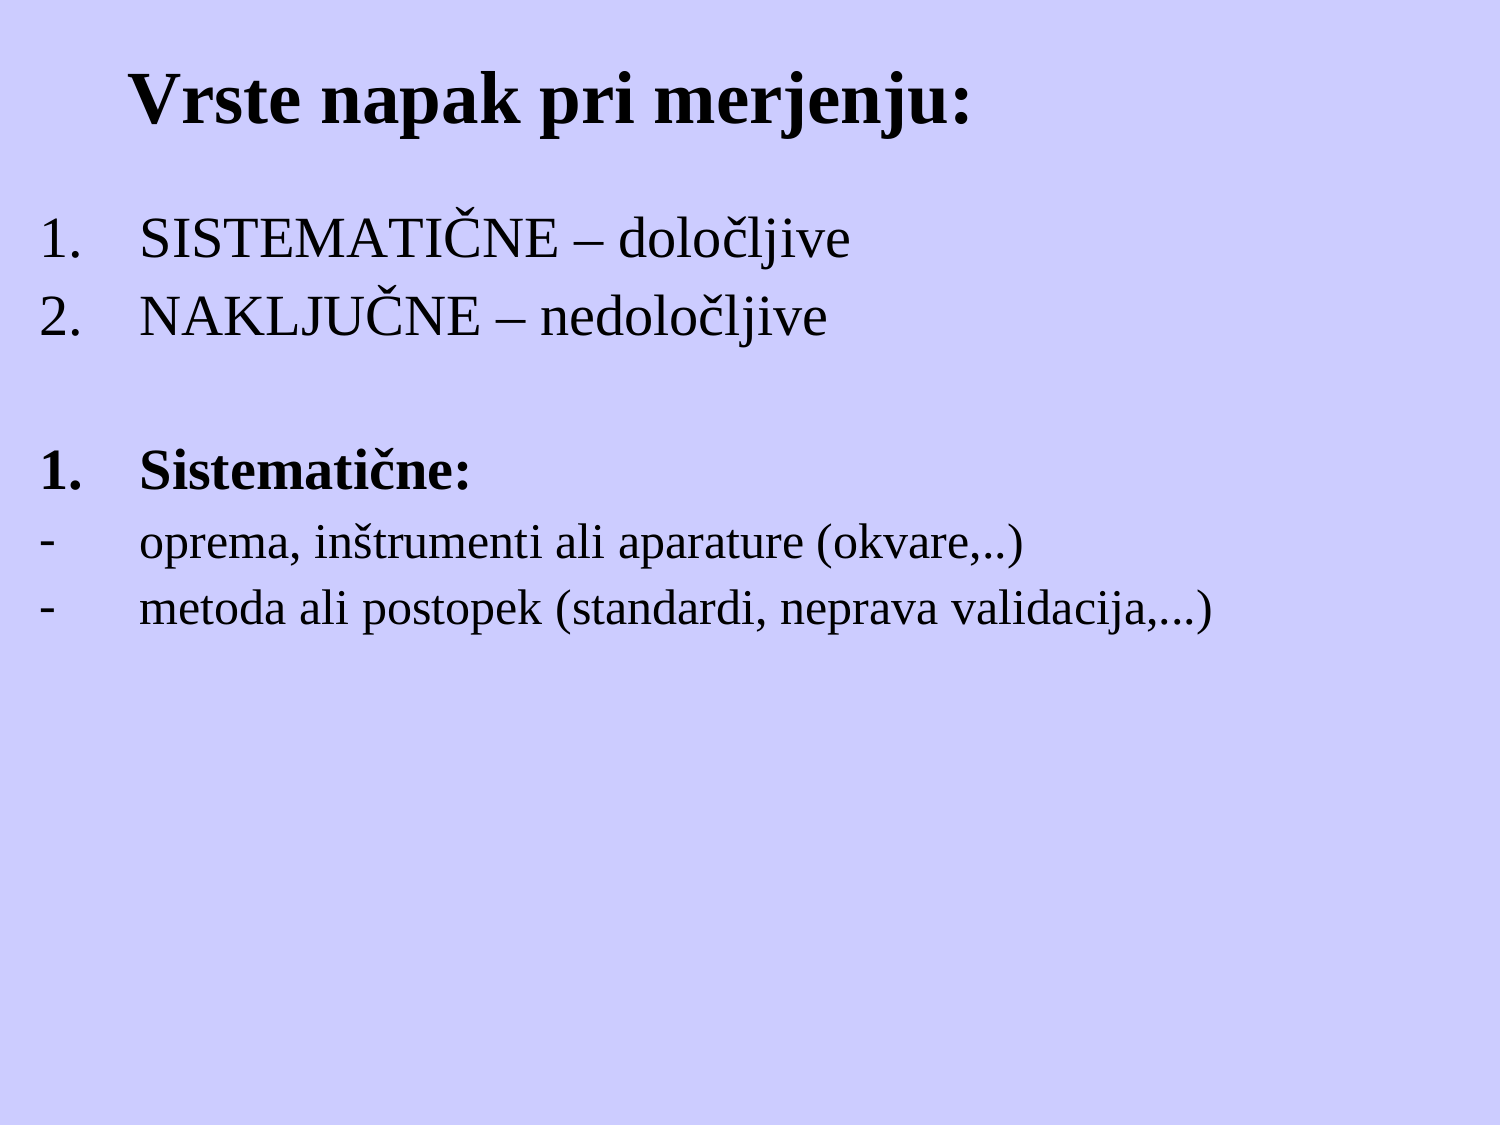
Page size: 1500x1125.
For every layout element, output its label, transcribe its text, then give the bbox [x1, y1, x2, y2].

list SISTEMATIČNE – določljive NAKLJUČNE – nedoločljive Sistematične: oprema, inštrumenti ali aparature (okvare,..) metoda ali postopek (standardi, neprava validacija,...) [24, 200, 1500, 1001]
title Vrste napak pri merjenju: [112, 0, 1388, 188]
